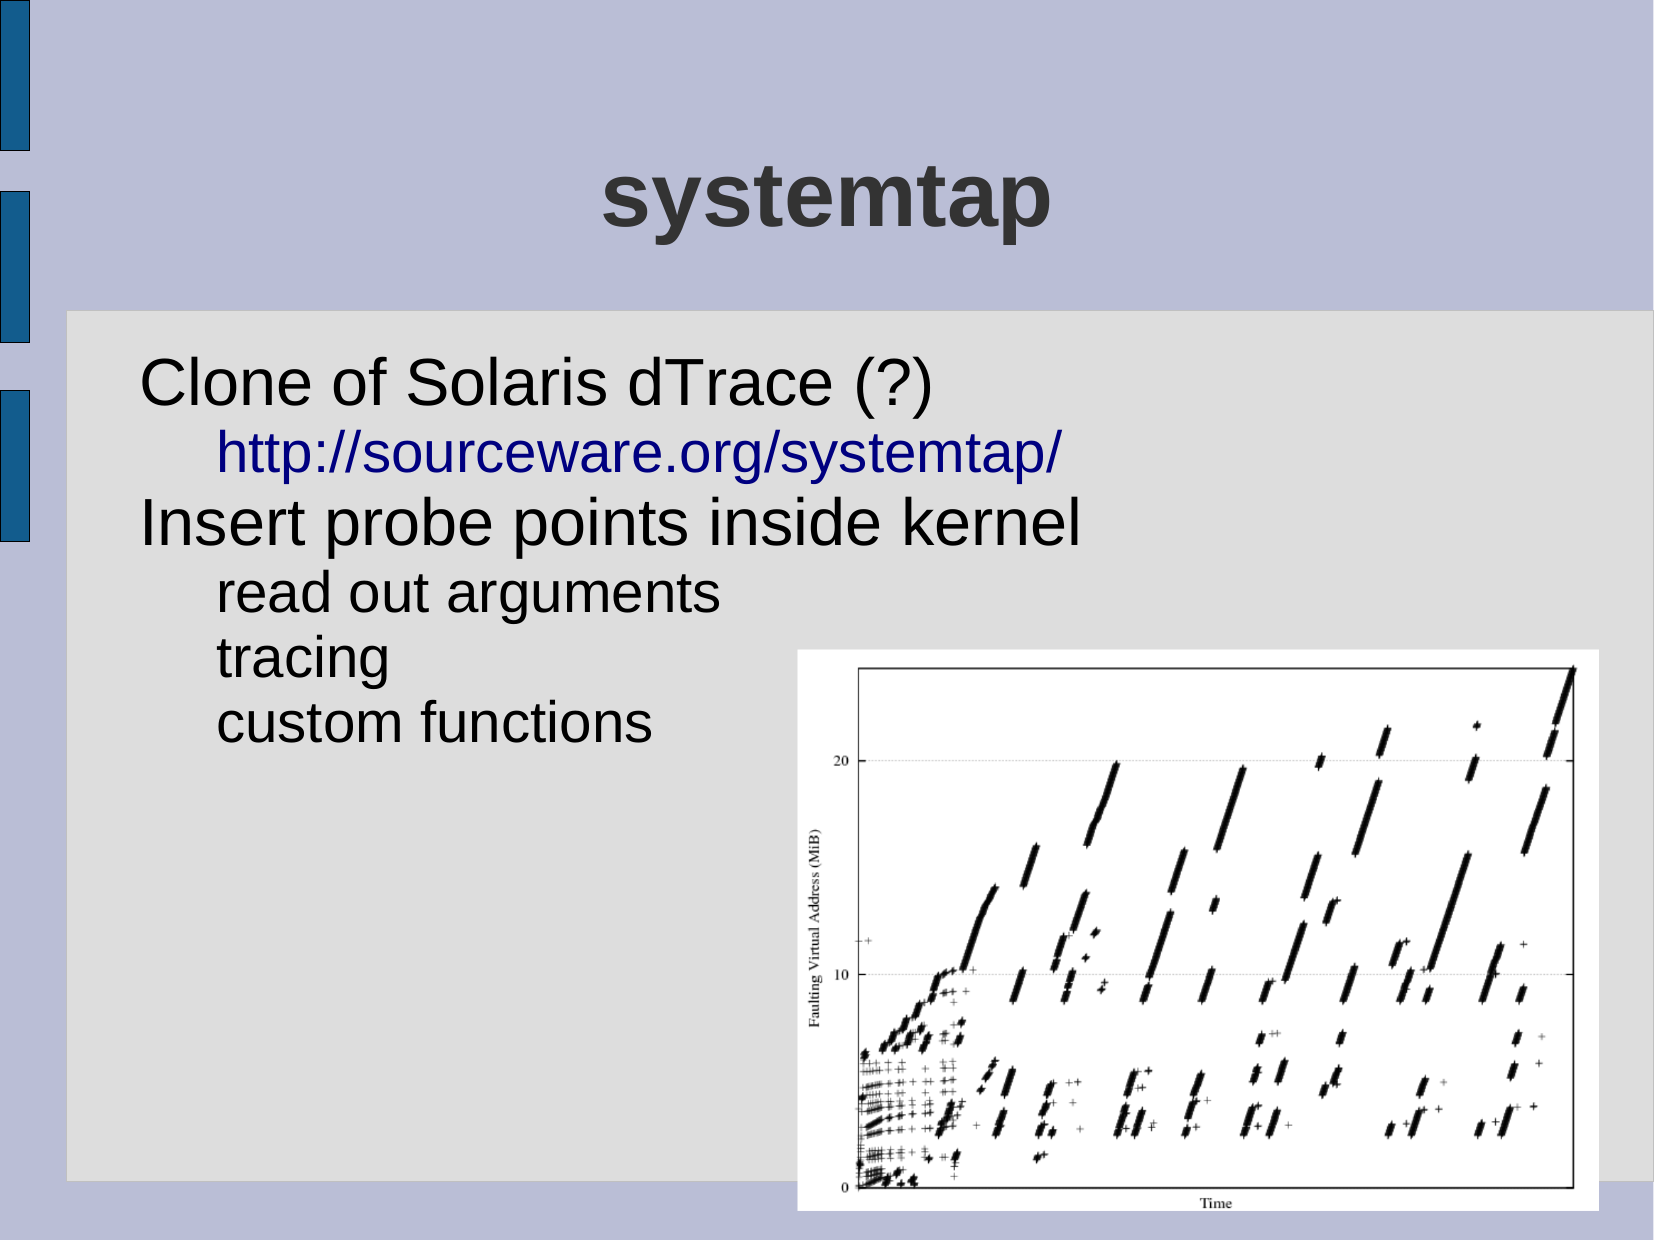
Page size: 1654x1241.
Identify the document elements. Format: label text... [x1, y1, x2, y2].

picture [797, 649, 1599, 1211]
title systemtap [121, 98, 1534, 291]
list Clone of Solaris dTrace (?) http://sourceware.org/systemtap/ Insert probe points inside kernel read out arguments tracing custom functions [121, 344, 1534, 1112]
